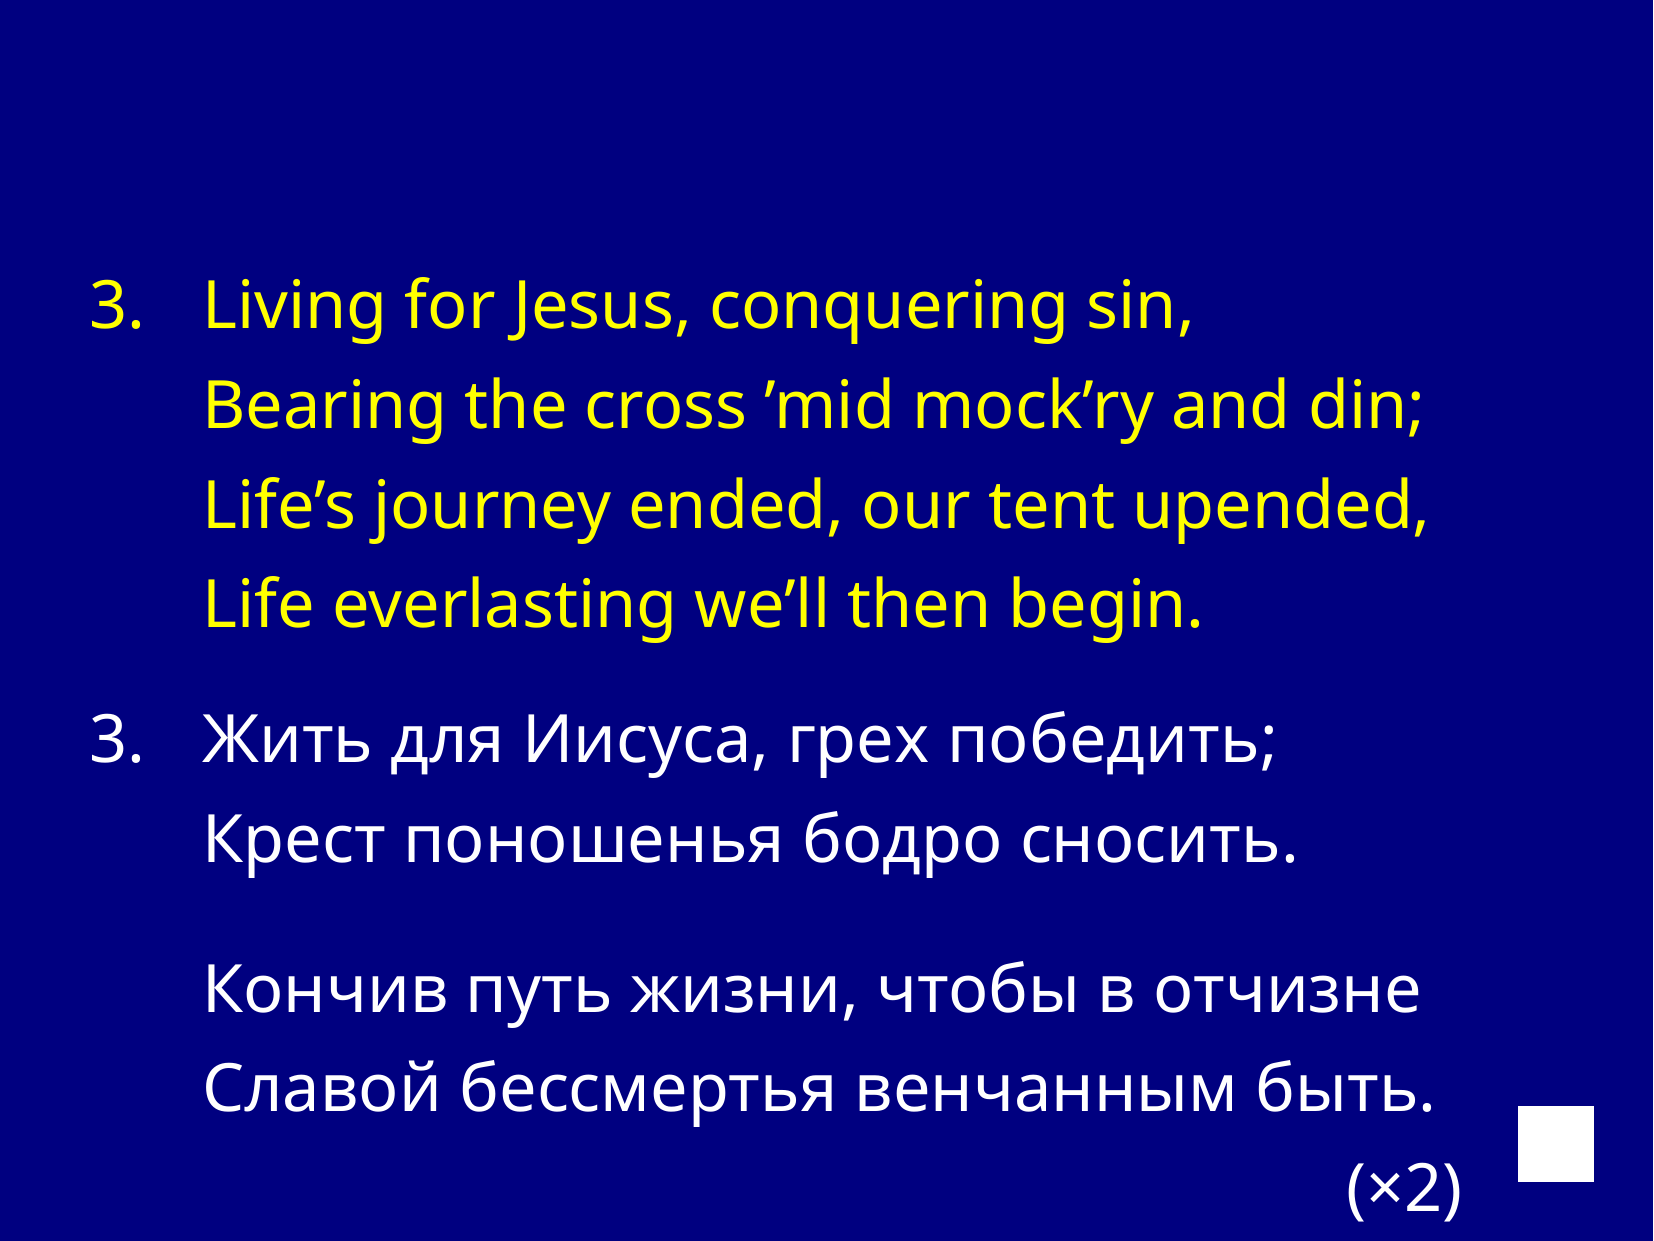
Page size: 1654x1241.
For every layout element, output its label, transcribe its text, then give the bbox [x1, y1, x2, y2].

text_box 3. Living for Jesus, conquering sin, Bearing the cross ’mid mock’ry and din; Life’s journey ended, our tent upended, Life everlasting we’ll then begin. [75, 150, 1653, 638]
text_box [1518, 1106, 1594, 1182]
text_box 3. Жить для Иисуса, грех победить; Крест поношенья бодро сносить. Кончив путь жизни, чтобы в отчизне Славой бессмертья венчанным быть. (×2) [75, 675, 1576, 1163]
